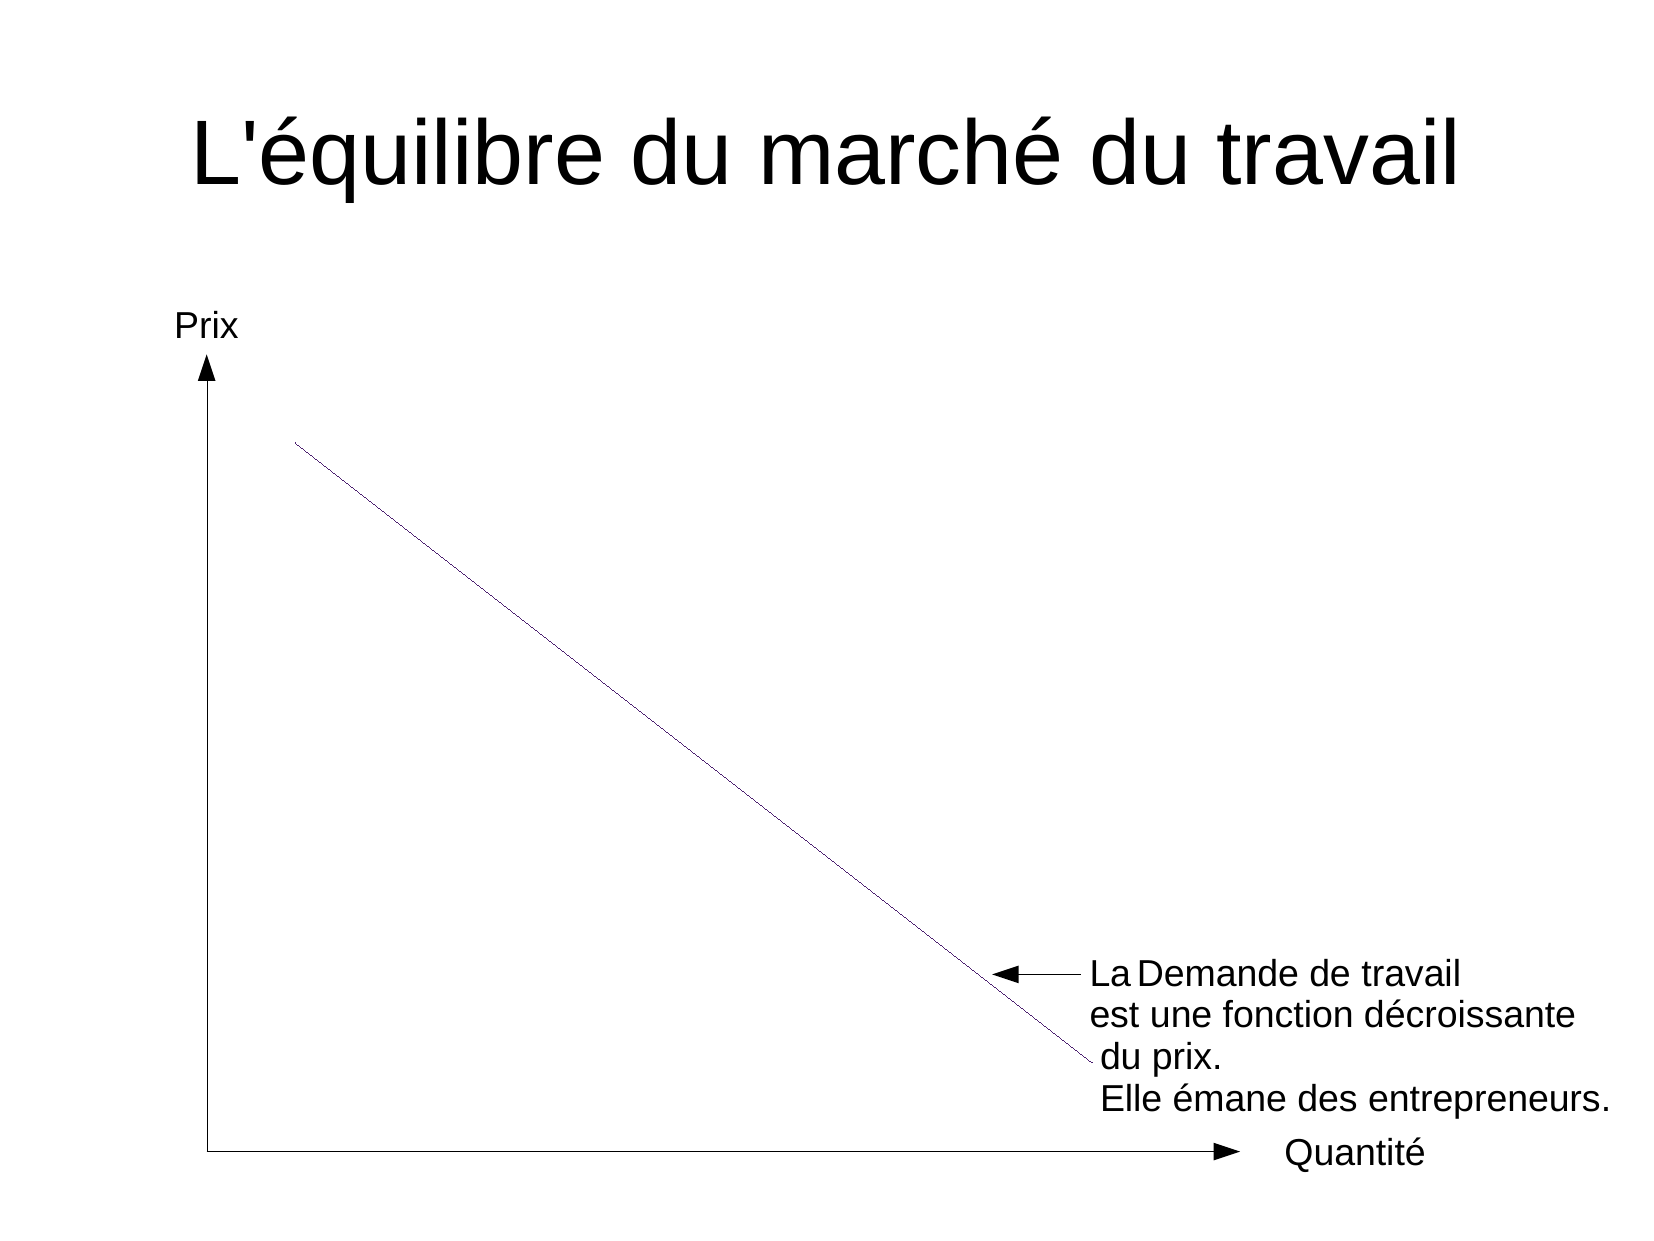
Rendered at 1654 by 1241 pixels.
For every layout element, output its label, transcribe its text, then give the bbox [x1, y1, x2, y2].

text_box est une fonction décroissante du prix. Elle émane des entrepreneurs. [1074, 986, 1628, 1127]
text_box La [1074, 944, 1147, 986]
text_box Demande de travail [1147, 944, 1477, 986]
title L'équilibre du marché du travail [82, 49, 1571, 257]
text_box Prix [159, 297, 254, 355]
text_box Quantité [1269, 1127, 1442, 1182]
